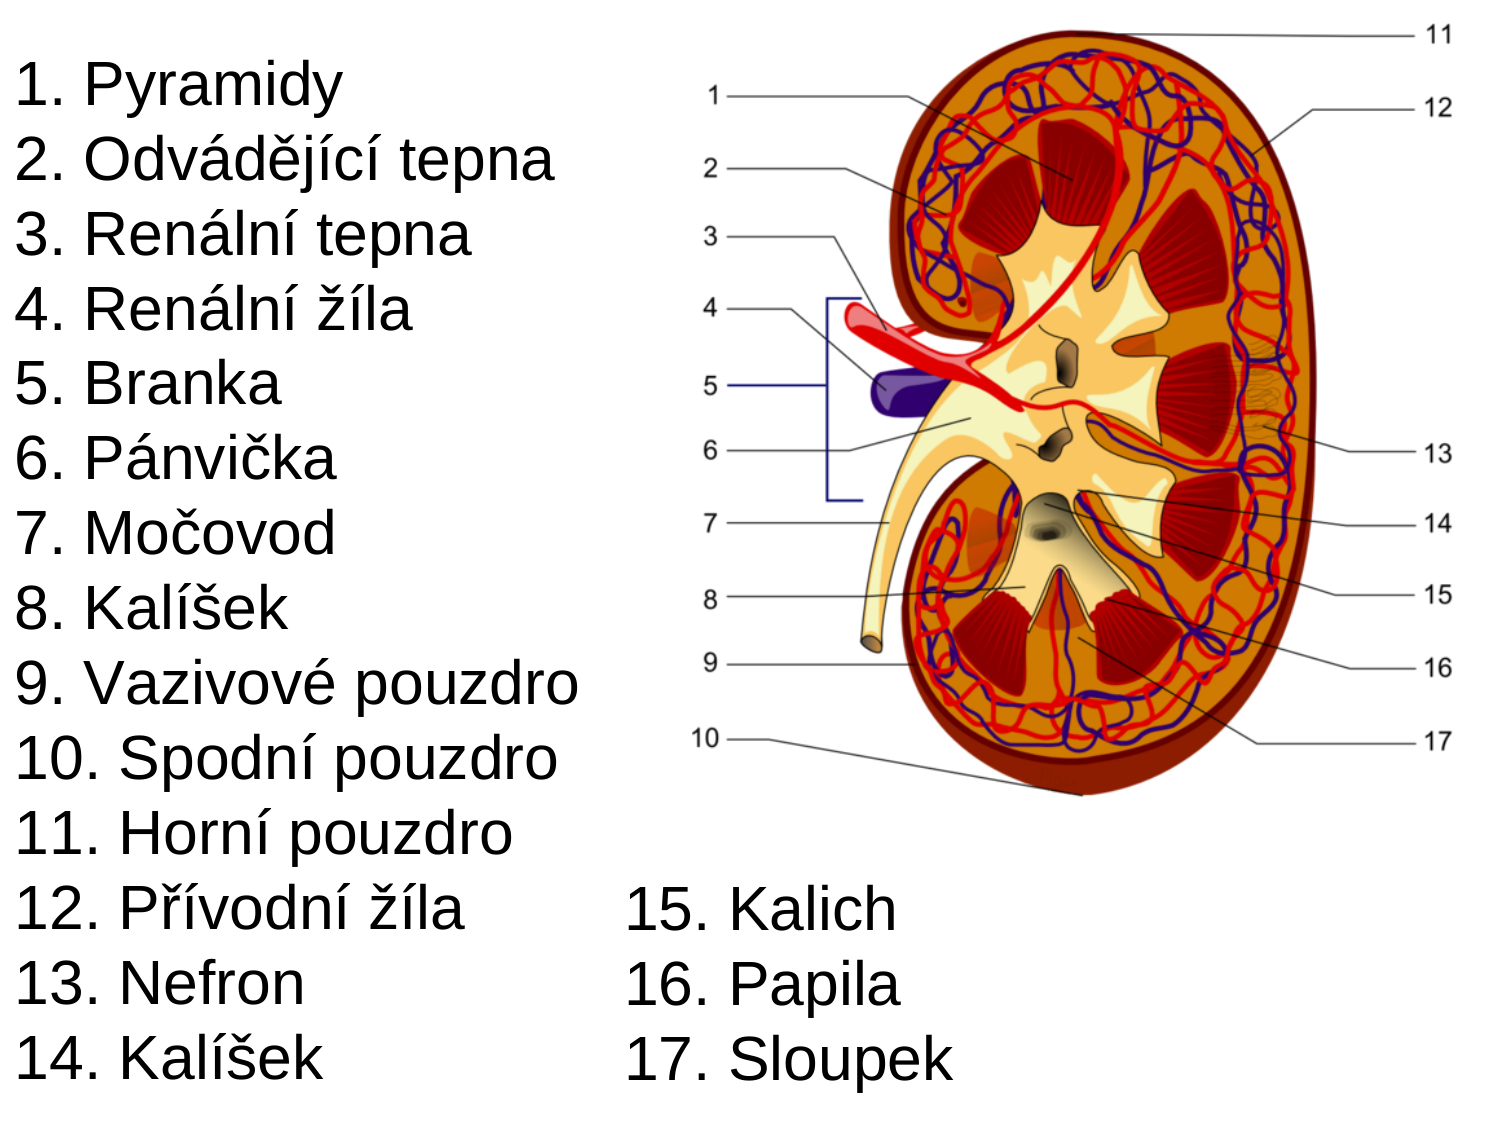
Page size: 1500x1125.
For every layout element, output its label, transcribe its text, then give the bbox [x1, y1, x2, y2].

text_box 15. Kalich 16. Papila 17. Sloupek [609, 785, 1313, 1101]
text_box 1. Pyramidy 2. Odvádějící tepna 3. Renální tepna 4. Renální žíla 5. Branka 6. Pánvička 7. Močovod 8. Kalíšek 9. Vazivové pouzdro 10. Spodní pouzdro 11. Horní pouzdro 12. Přívodní žíla 13. Nefron 14. Kalíšek [0, 35, 622, 1125]
text_box [691, 23, 1453, 800]
